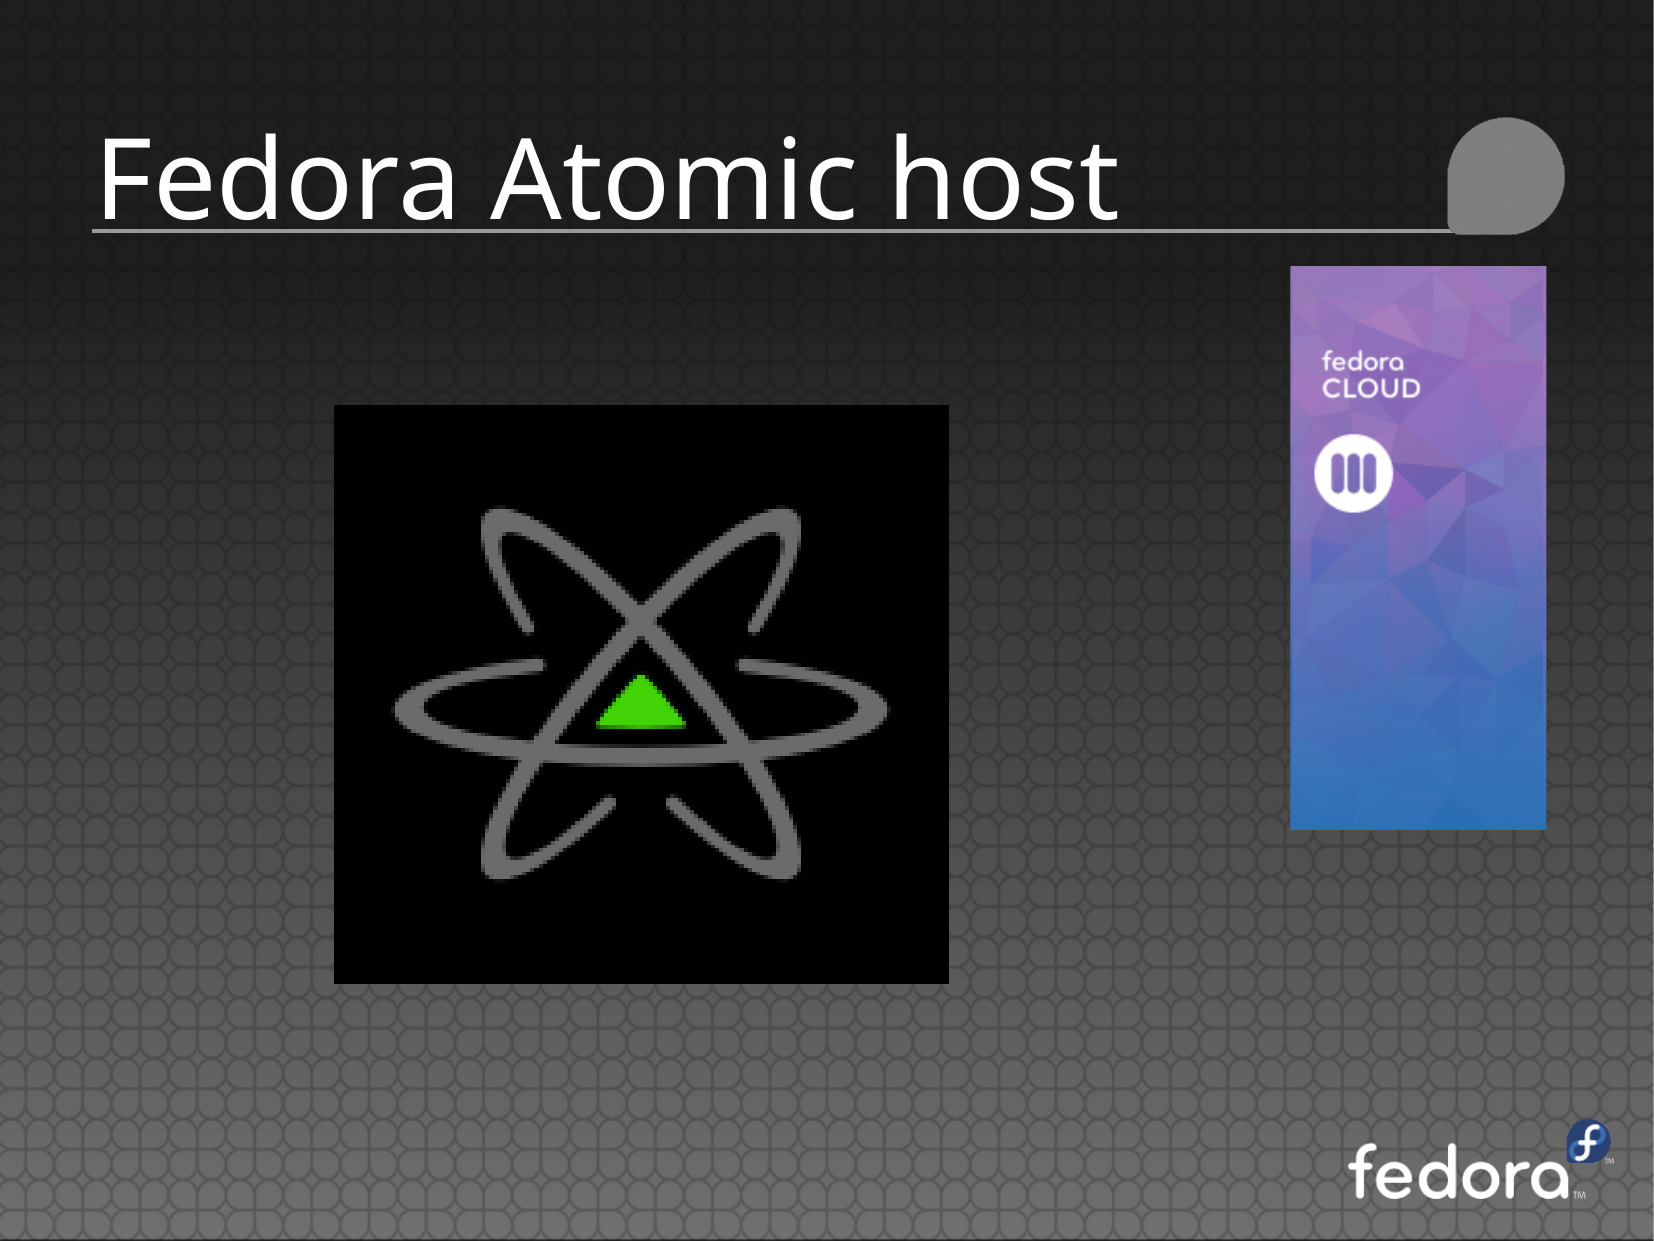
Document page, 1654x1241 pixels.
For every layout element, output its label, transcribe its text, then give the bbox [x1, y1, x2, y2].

list [1290, 266, 1547, 830]
title Fedora Atomic host [94, 100, 1426, 251]
picture [0, 0, 1654, 1241]
